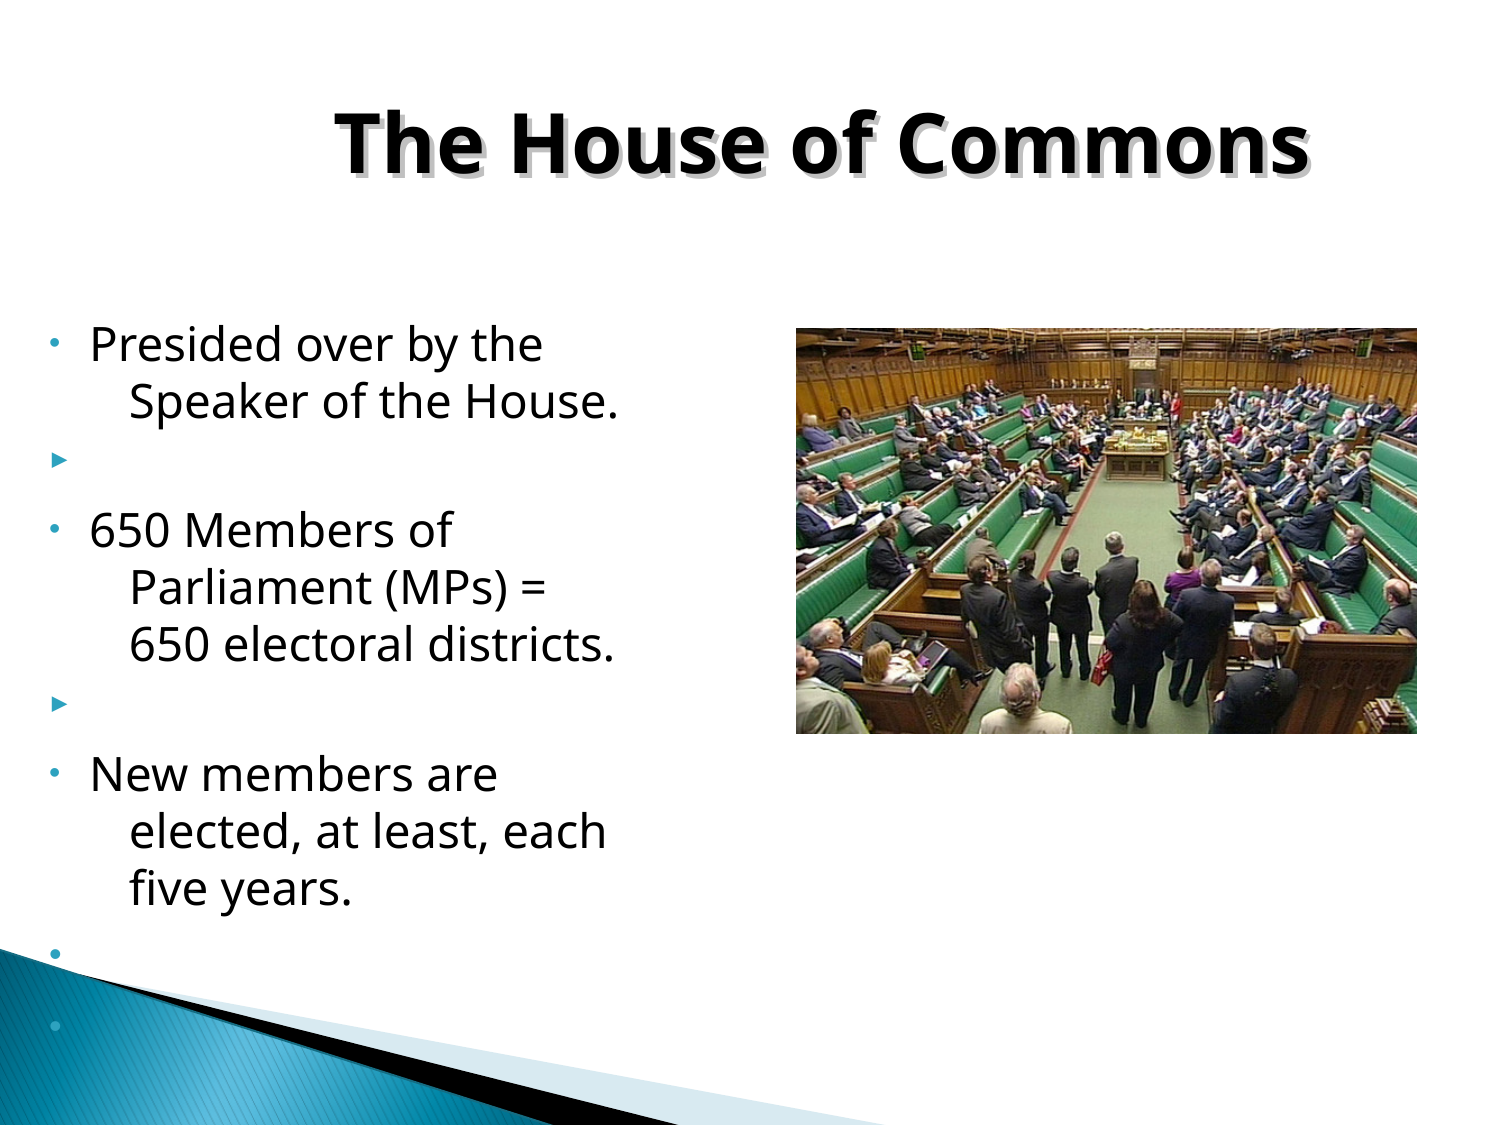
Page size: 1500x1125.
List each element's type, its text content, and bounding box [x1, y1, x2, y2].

title The House of Commons [145, 44, 1500, 236]
picture [796, 328, 1417, 734]
list Presided over by the Speaker of the House. 650 Members of Parliament (MPs) = 650 electoral districts. New members are elected, at least, each five years. [0, 234, 645, 1004]
